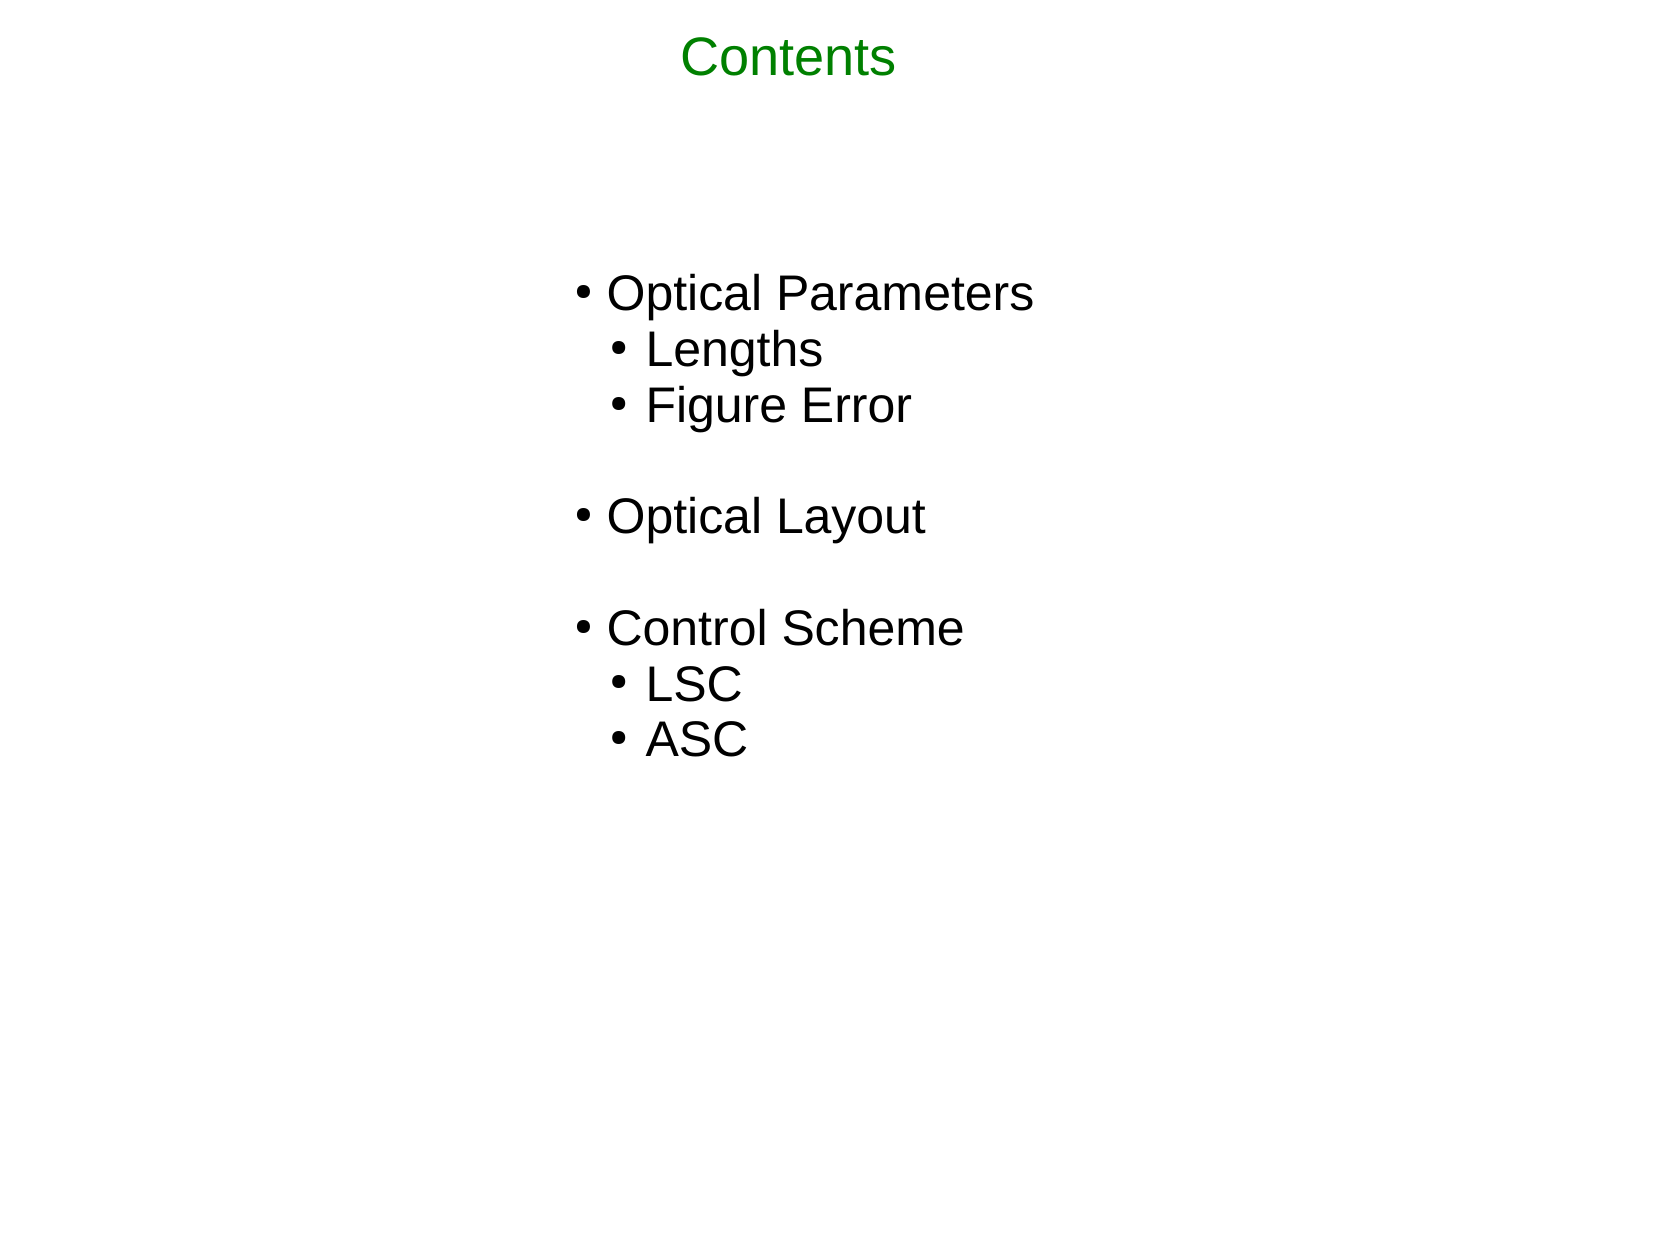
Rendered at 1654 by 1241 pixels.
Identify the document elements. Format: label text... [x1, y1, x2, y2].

text_box Optical Parameters Lengths Figure Error Optical Layout Control Scheme LSC ASC [559, 258, 1050, 775]
text_box Contents [665, 18, 913, 95]
